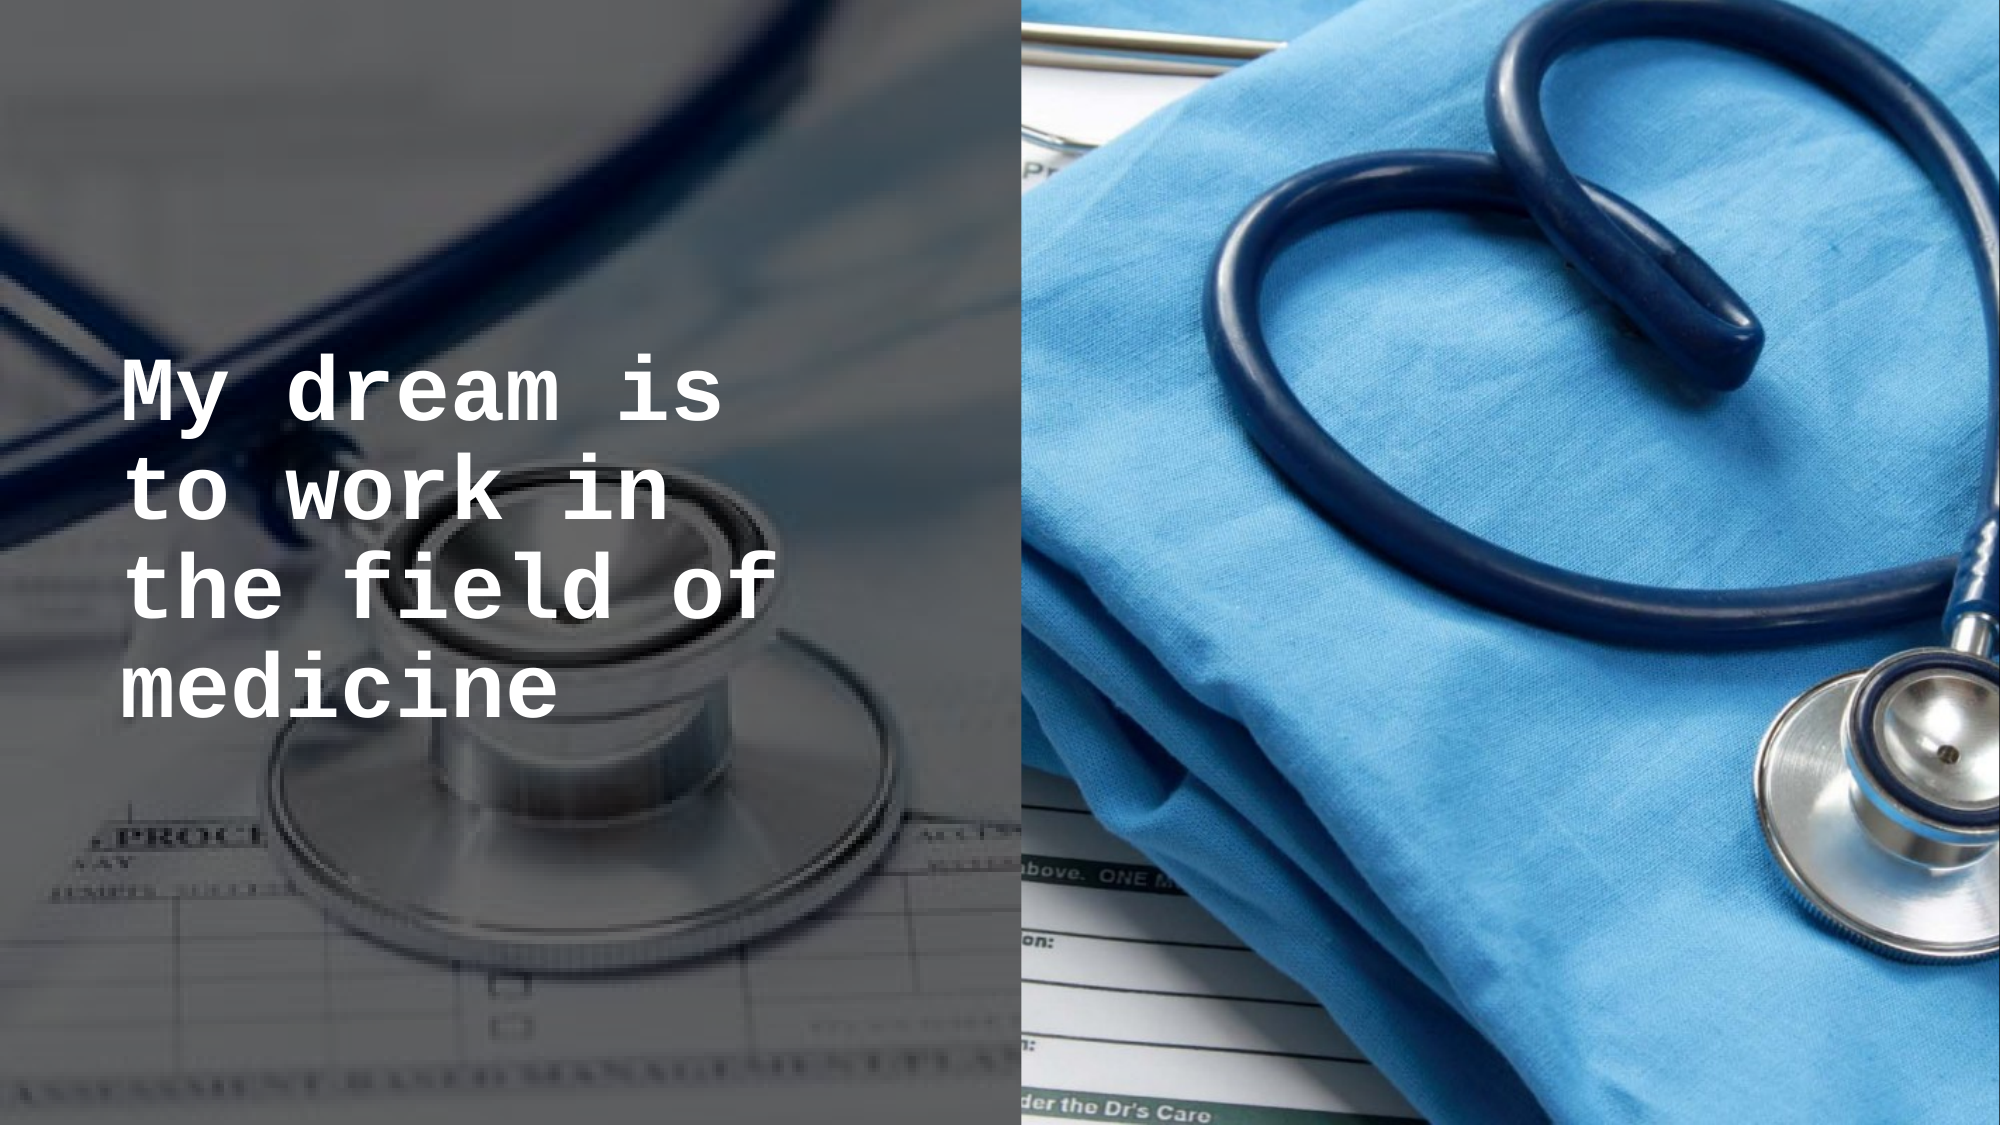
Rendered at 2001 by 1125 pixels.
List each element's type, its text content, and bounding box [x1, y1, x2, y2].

title My dream is to work in the field of medicine [105, 105, 864, 855]
picture [0, 0, 2000, 1125]
